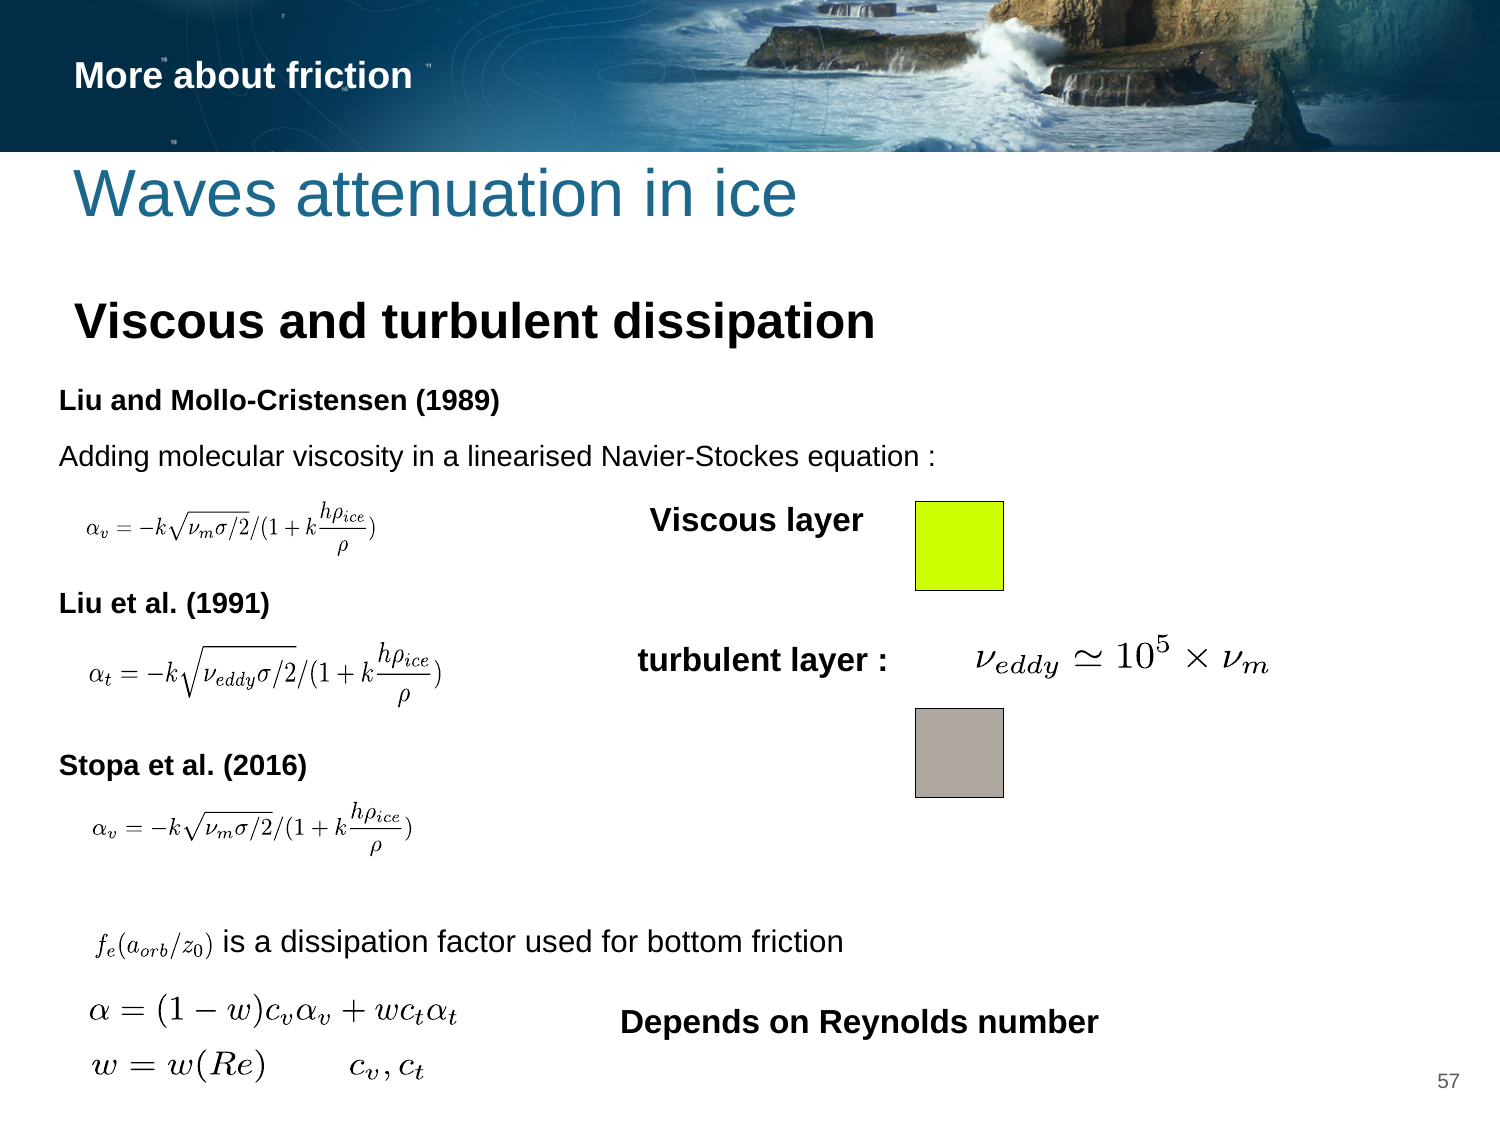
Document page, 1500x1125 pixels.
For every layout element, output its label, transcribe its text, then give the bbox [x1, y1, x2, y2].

text_box [974, 634, 1270, 679]
text_box Depends on Reynolds number [620, 1003, 1182, 1042]
picture [0, 0, 1500, 152]
text_box is a dissipation factor used for bottom friction [214, 923, 857, 960]
text_box [85, 501, 377, 557]
text_box [94, 932, 215, 960]
text_box Liu and Mollo-Cristensen (1989) [59, 383, 532, 417]
title Waves attenuation in ice [59, 102, 1244, 278]
text_box [915, 501, 1004, 591]
text_box [91, 801, 414, 857]
text_box [88, 993, 458, 1029]
text_box turbulent layer : [637, 641, 934, 680]
text_box Adding molecular viscosity in a linearised Navier-Stockes equation : [59, 439, 1093, 473]
text_box [88, 642, 443, 708]
text_box Liu et al. (1991) [59, 587, 296, 621]
text_box Viscous and turbulent dissipation [59, 277, 1241, 434]
text_box Viscous layer [649, 501, 886, 540]
text_box [91, 1049, 425, 1083]
text_box Stopa et al. (2016) [59, 749, 414, 783]
text_box [915, 708, 1004, 798]
title More about friction [59, 29, 1093, 119]
